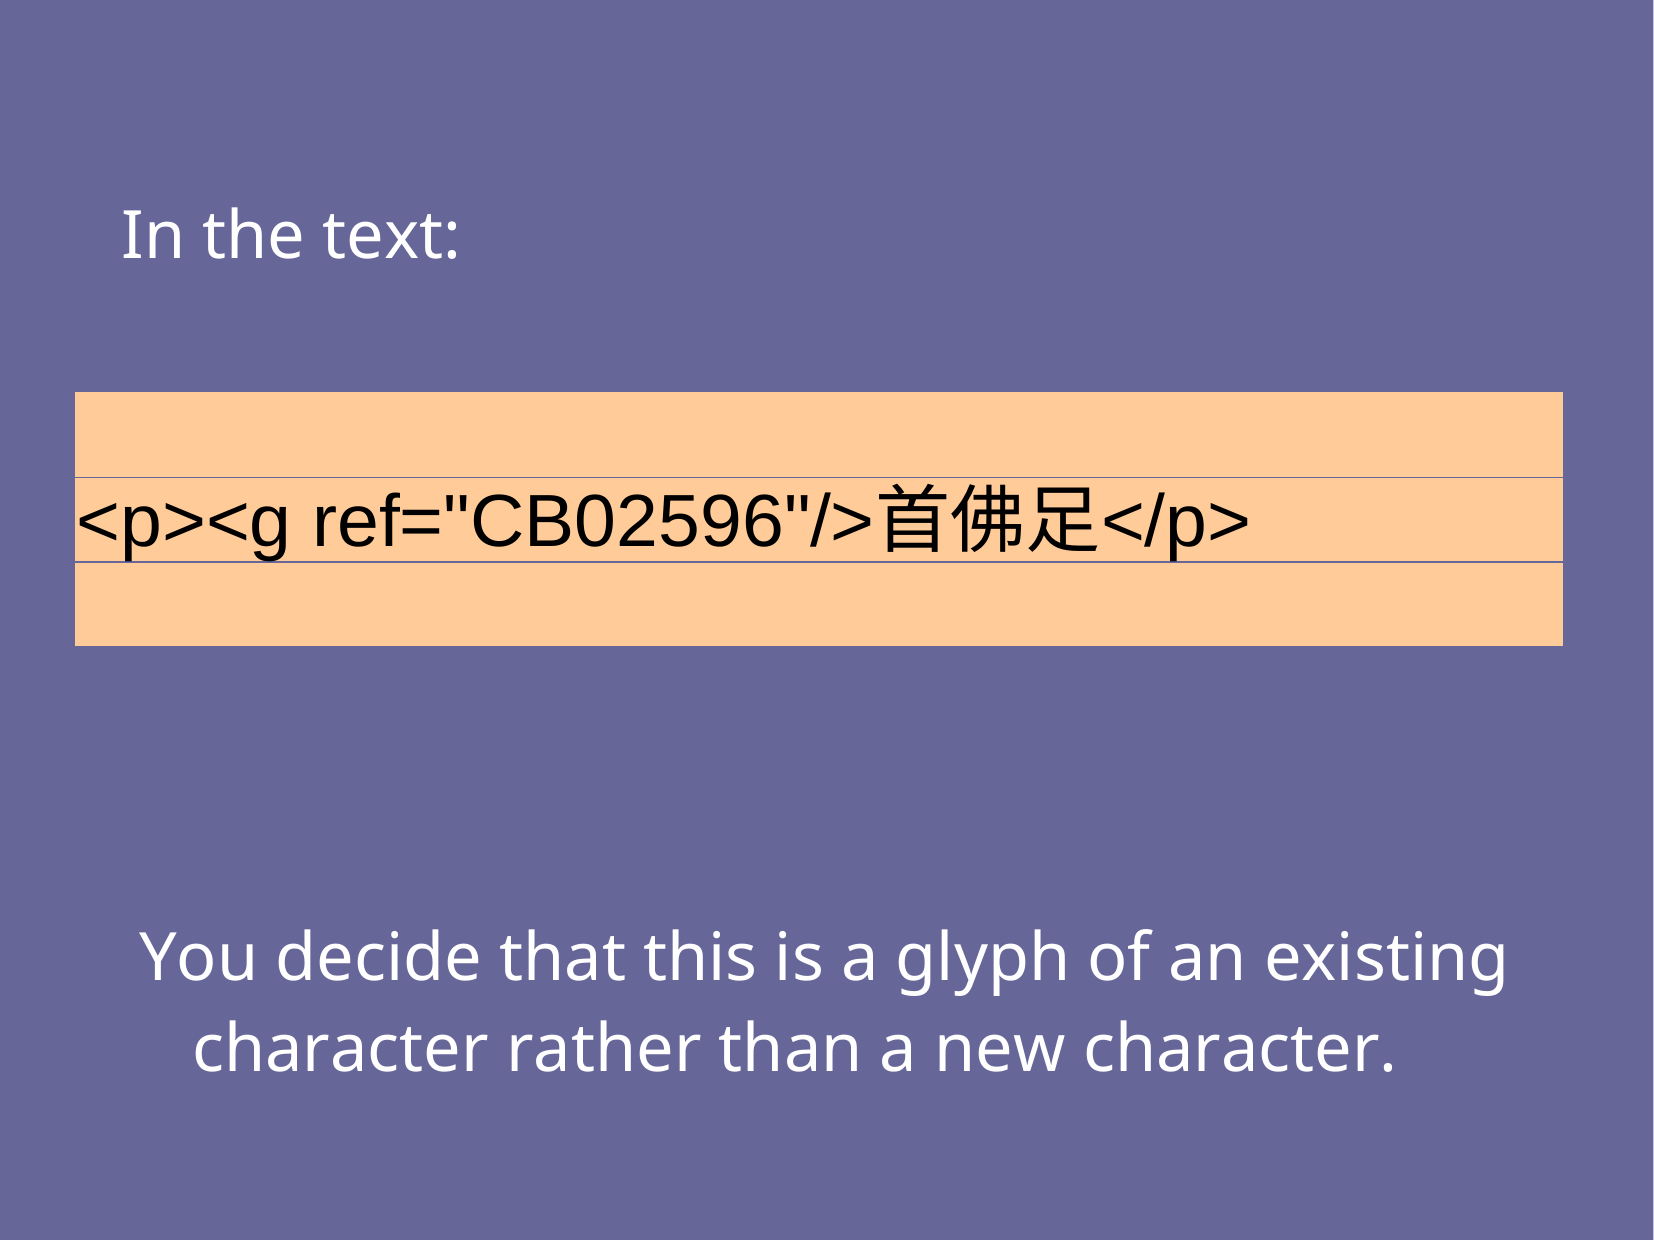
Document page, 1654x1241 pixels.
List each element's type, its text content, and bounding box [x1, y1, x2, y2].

chart [1534, 391, 1564, 685]
list In the text: You decide that this is a glyph of an existing character rather than a new character. [121, 187, 1534, 1112]
chart [74, 391, 121, 685]
